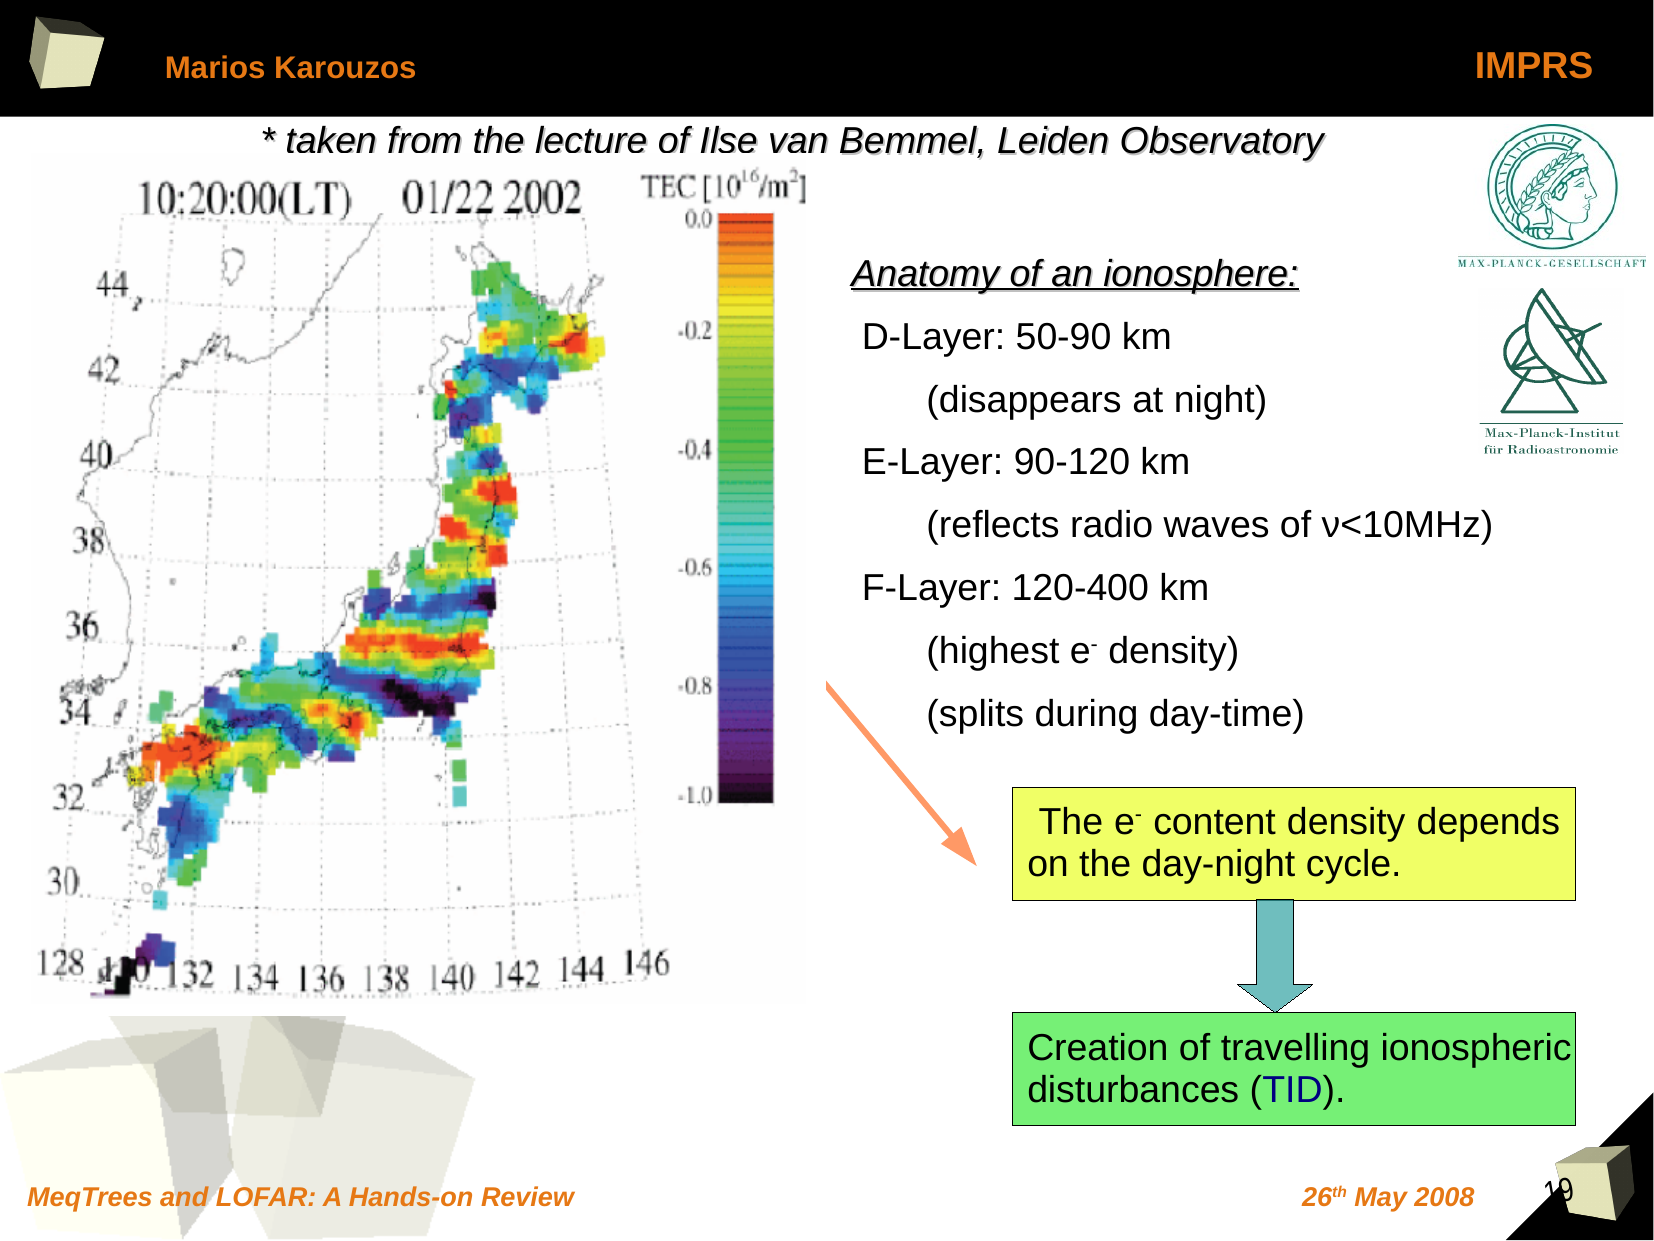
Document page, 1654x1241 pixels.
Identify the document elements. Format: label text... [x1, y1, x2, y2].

text_box MeqTrees and LOFAR: A Hands-on Review 26th May 2008 [12, 1174, 1588, 1222]
text_box The e- content density depends on the day-night cycle. [1012, 792, 1576, 892]
picture [1458, 124, 1646, 267]
picture [0, 149, 829, 1241]
text_box [1012, 787, 1576, 792]
text_box * taken from the lecture of Ilse van Bemmel, Leiden Observatory [245, 112, 1409, 170]
text_box Marios Karouzos IMPRS [150, 37, 1613, 96]
picture [1512, 288, 1624, 454]
text_box Creation of travelling ionospheric disturbances (TID). [1012, 1019, 1613, 1119]
text_box Anatomy of an ionosphere: D-Layer: 50-90 km (disappears at night) E-Layer: 90-120 km (reflects radio waves of ν<10MHz) F-Layer: 120-400 km (highest e- density) (splits during day-time) [836, 223, 1512, 722]
text_box [1012, 1119, 1576, 1126]
text_box [1012, 892, 1576, 1019]
